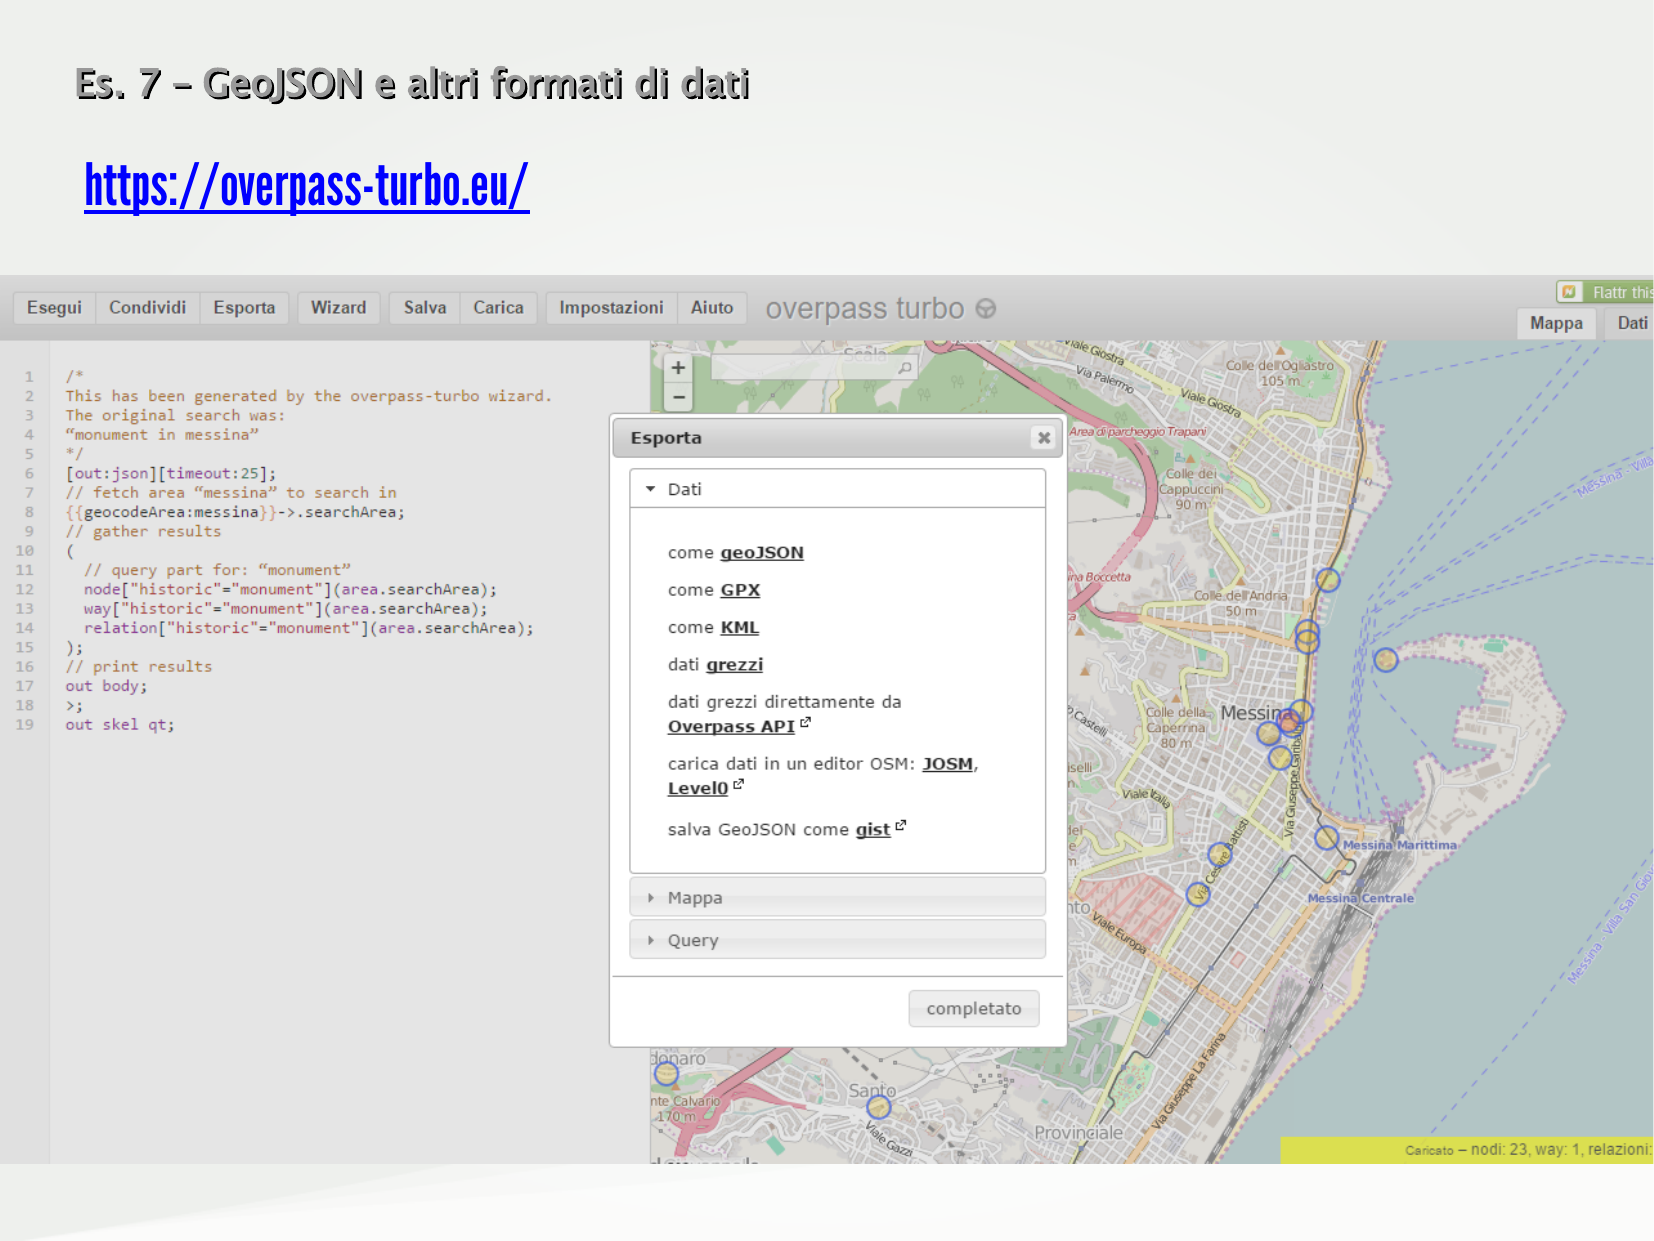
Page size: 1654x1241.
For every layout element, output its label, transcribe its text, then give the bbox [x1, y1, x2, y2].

text_box https://overpass-turbo.eu/ [69, 143, 1571, 229]
text_box Es. 7 – GeoJSON e altri formati di dati [59, 47, 1146, 108]
picture [0, 0, 1654, 1241]
